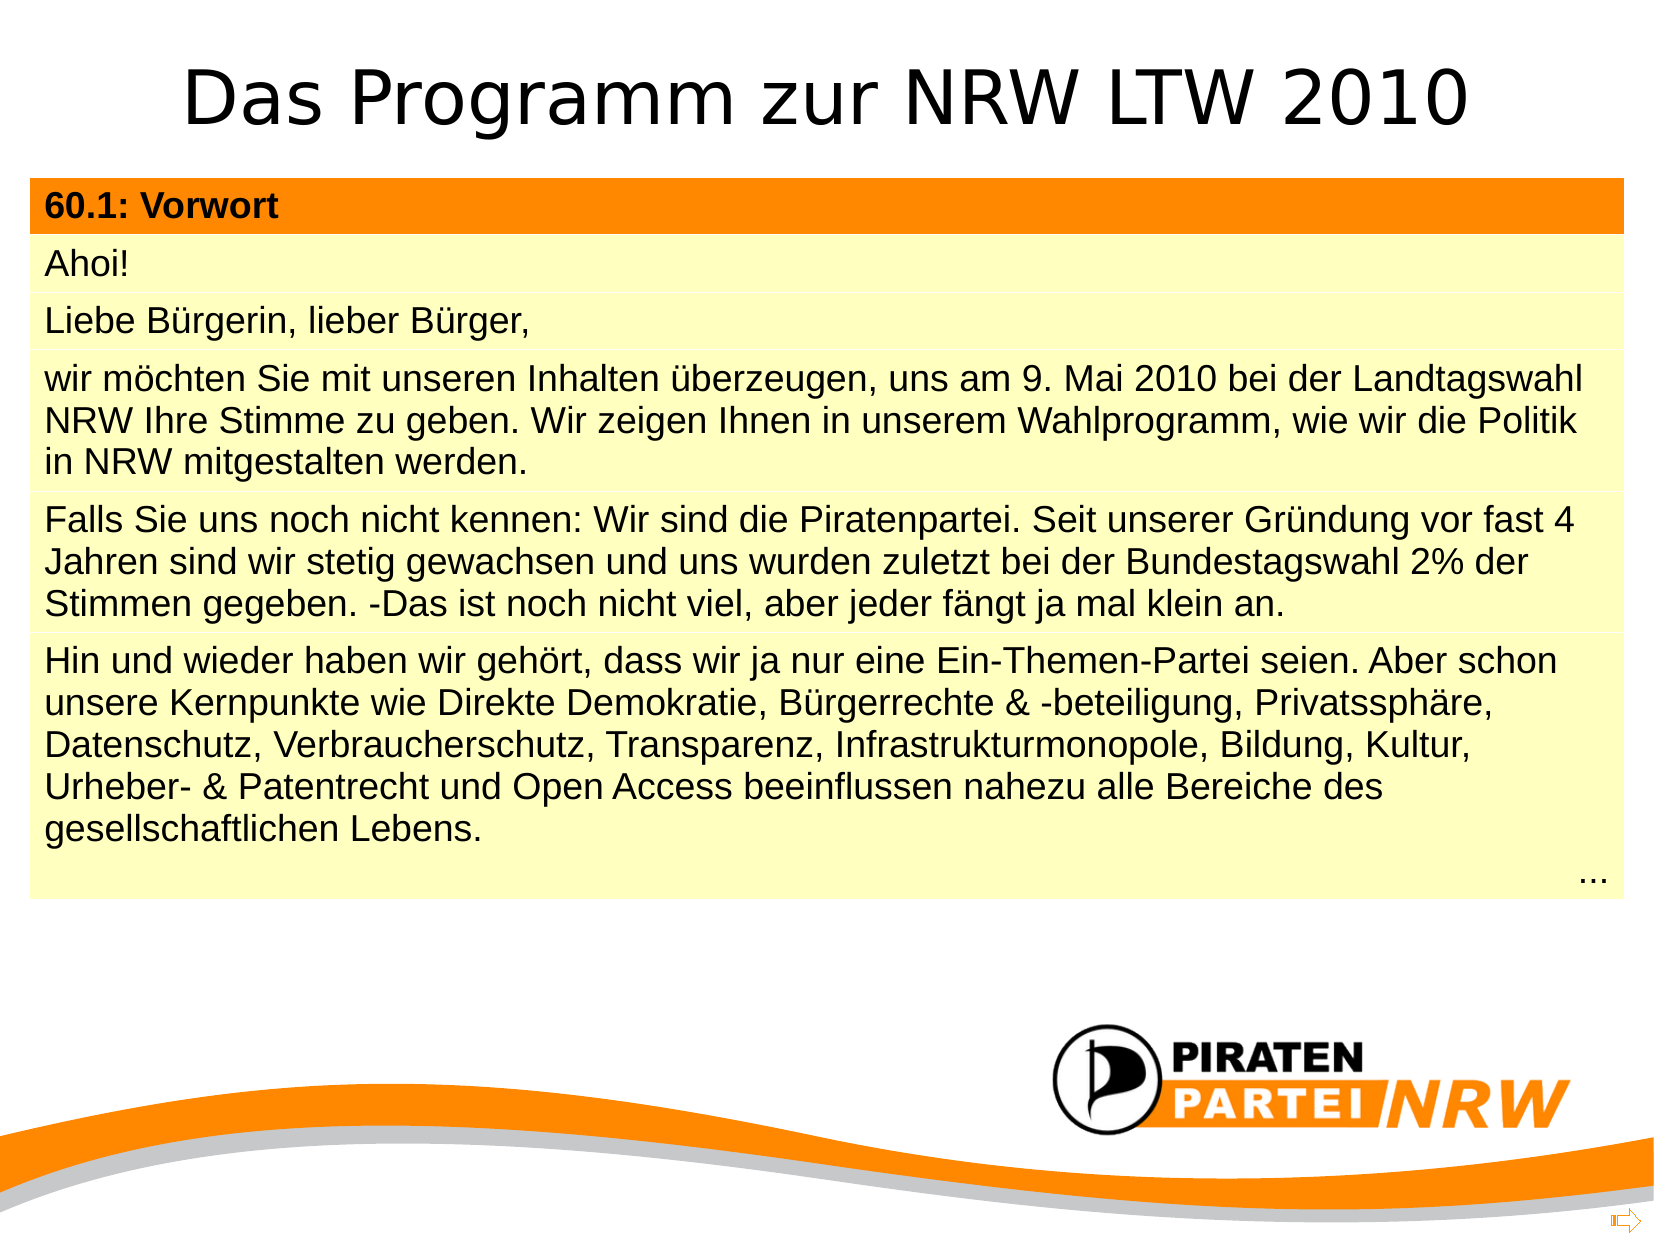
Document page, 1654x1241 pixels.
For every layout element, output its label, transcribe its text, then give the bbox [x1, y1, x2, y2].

table_cell Falls Sie uns noch nicht kennen: Wir sind die Piratenpartei. Seit unserer Gründung vor fast 4 Jahren sind wir stetig gewachsen und uns wurden zuletzt bei der Bundestagswahl 2% der Stimmen gegeben. -Das ist noch nicht viel, aber jeder fängt ja mal klein an. [30, 492, 1624, 632]
table_cell Ahoi! [30, 235, 1624, 292]
title Das Programm zur NRW LTW 2010 [82, 54, 1571, 143]
picture [1045, 1021, 1579, 1140]
table_header 60.1: Vorwort [30, 178, 1624, 234]
table_cell Hin und wieder haben wir gehört, dass wir ja nur eine Ein-Themen-Partei seien. Aber schon unsere Kernpunkte wie Direkte Demokratie, Bürgerrechte & -beteiligung, Privatssphäre, Datenschutz, Verbraucherschutz, Transparenz, Infrastrukturmonopole, Bildung, Kultur, Urheber- & Patentrecht und Open Access beeinflussen nahezu alle Bereiche des gesellschaftlichen Lebens. ... [30, 633, 1624, 899]
table_cell Liebe Bürgerin, lieber Bürger, [30, 293, 1624, 349]
table_cell wir möchten Sie mit unseren Inhalten überzeugen, uns am 9. Mai 2010 bei der Landtagswahl NRW Ihre Stimme zu geben. Wir zeigen Ihnen in unserem Wahlprogramm, wie wir die Politik in NRW mitgestalten werden. [30, 350, 1624, 491]
